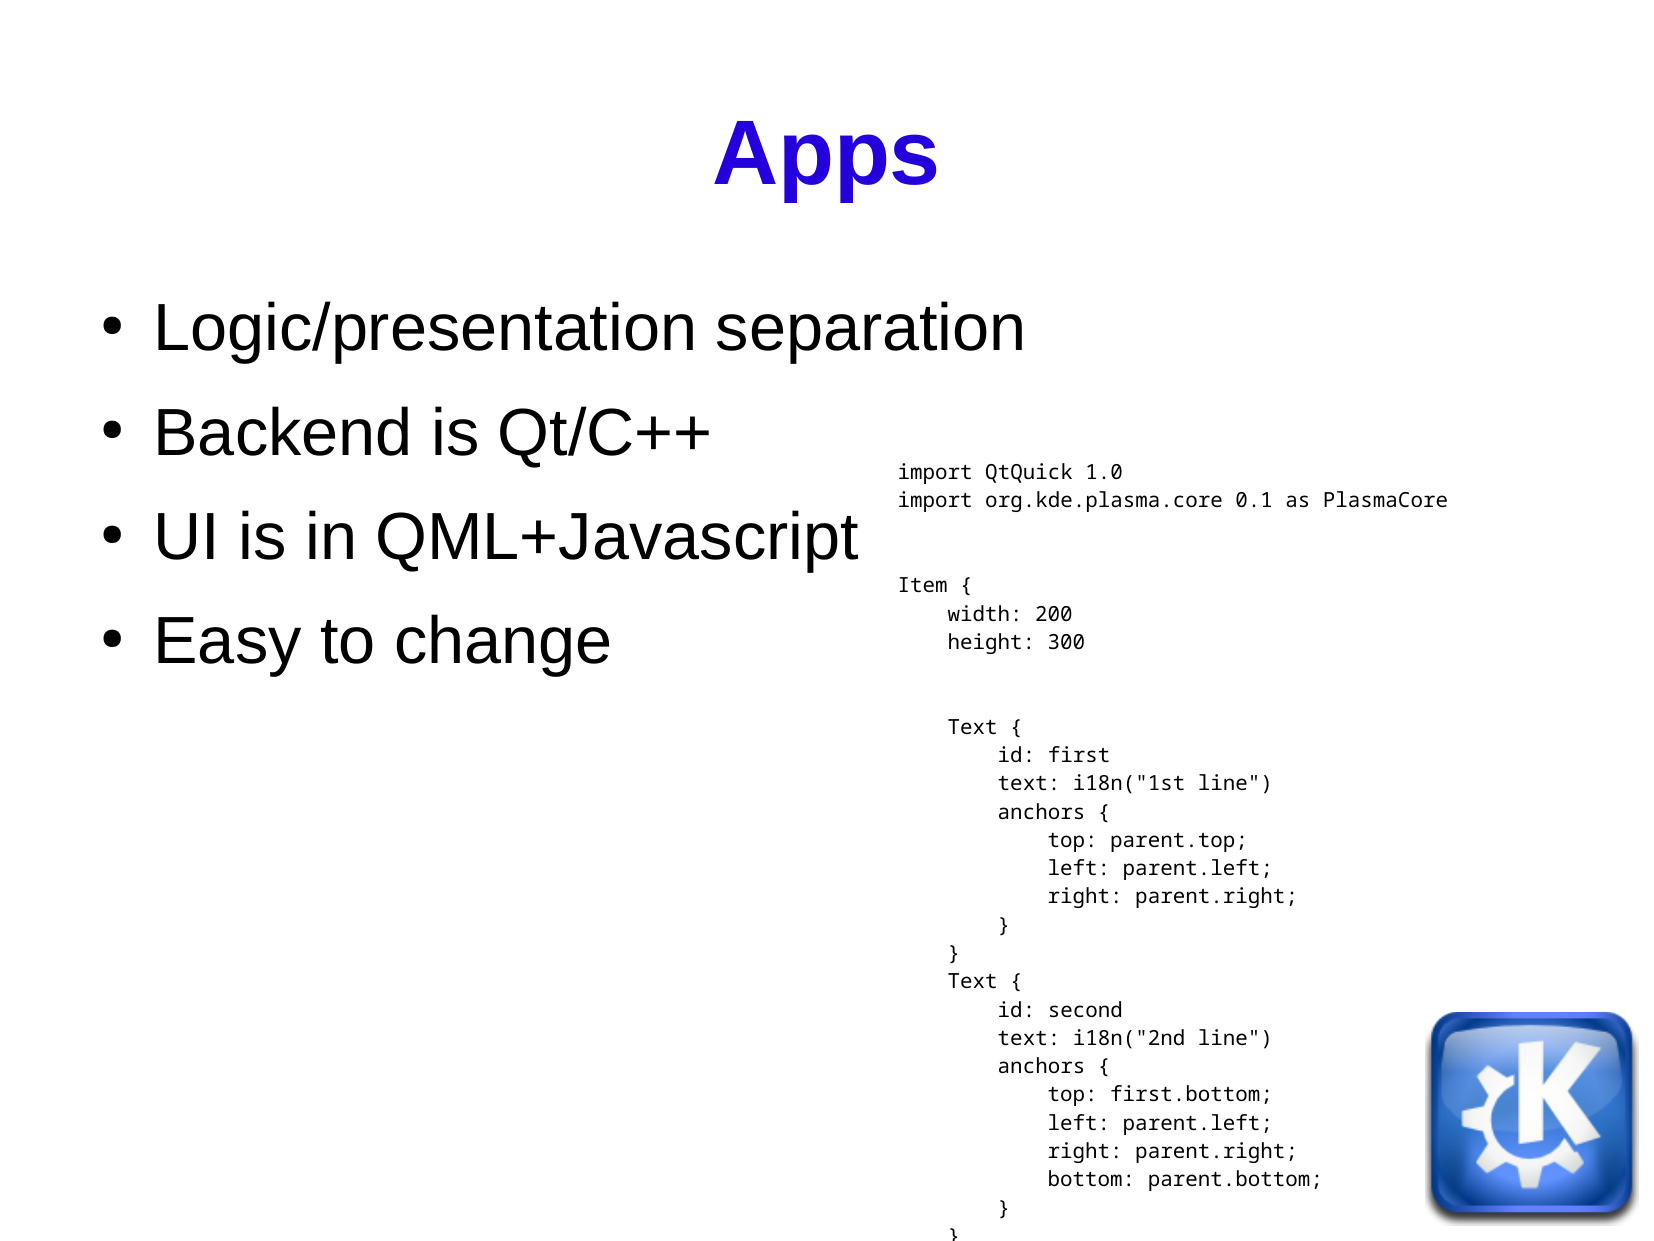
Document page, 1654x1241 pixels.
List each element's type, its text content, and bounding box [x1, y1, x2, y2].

list Logic/presentation separation Backend is Qt/C++ UI is in QML+Javascript Easy to change [82, 290, 1571, 1109]
text_box import QtQuick 1.0 import org.kde.plasma.core 0.1 as PlasmaCore Item { width: 200 height: 300 Text { id: first text: i18n("1st line") anchors { top: parent.top; left: parent.left; right: parent.right; } } Text { id: second text: i18n("2nd line") anchors { top: first.bottom; left: parent.left; right: parent.right; bottom: parent.bottom; } } } [882, 450, 1463, 1169]
title Apps [82, 49, 1571, 257]
picture [1425, 1012, 1639, 1226]
